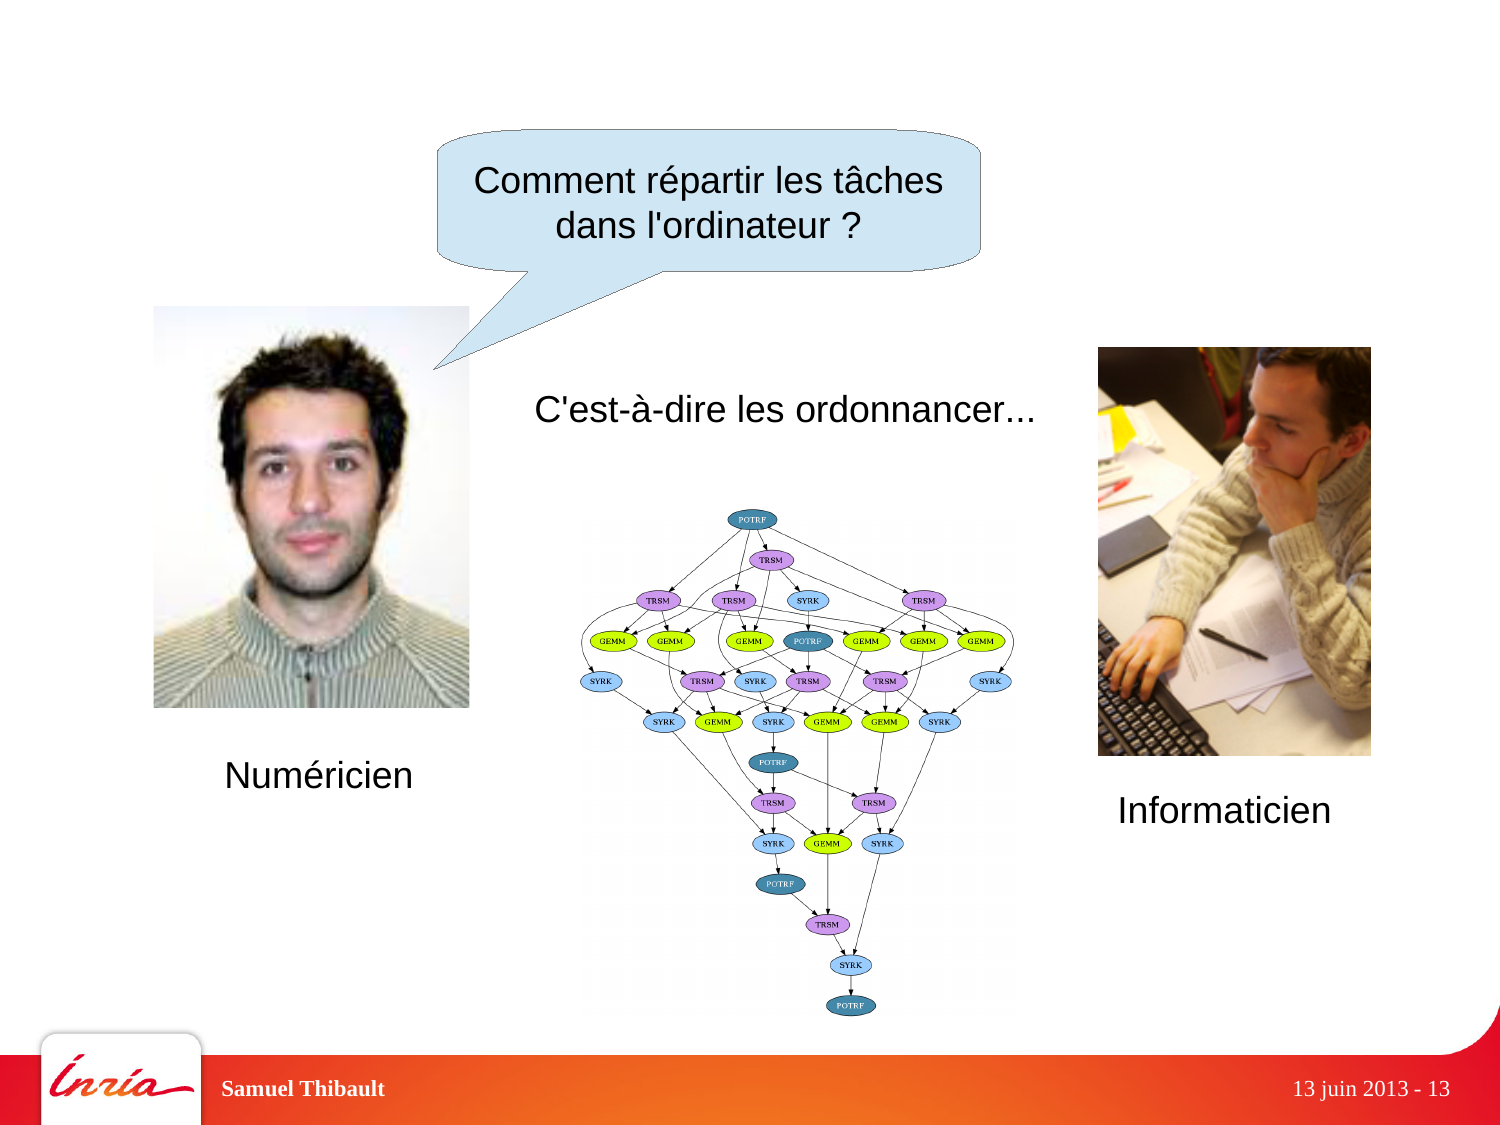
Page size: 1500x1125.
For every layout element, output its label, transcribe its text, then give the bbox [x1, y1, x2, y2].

text_box Informaticien [1102, 778, 1347, 839]
text_box Comment répartir les tâches dans l'ordinateur ? [433, 129, 981, 370]
picture [1098, 347, 1371, 756]
text_box Numéricien [209, 743, 429, 804]
picture [0, 507, 1500, 1125]
text_box C'est-à-dire les ordonnancer... [519, 377, 1052, 438]
picture [153, 306, 470, 708]
